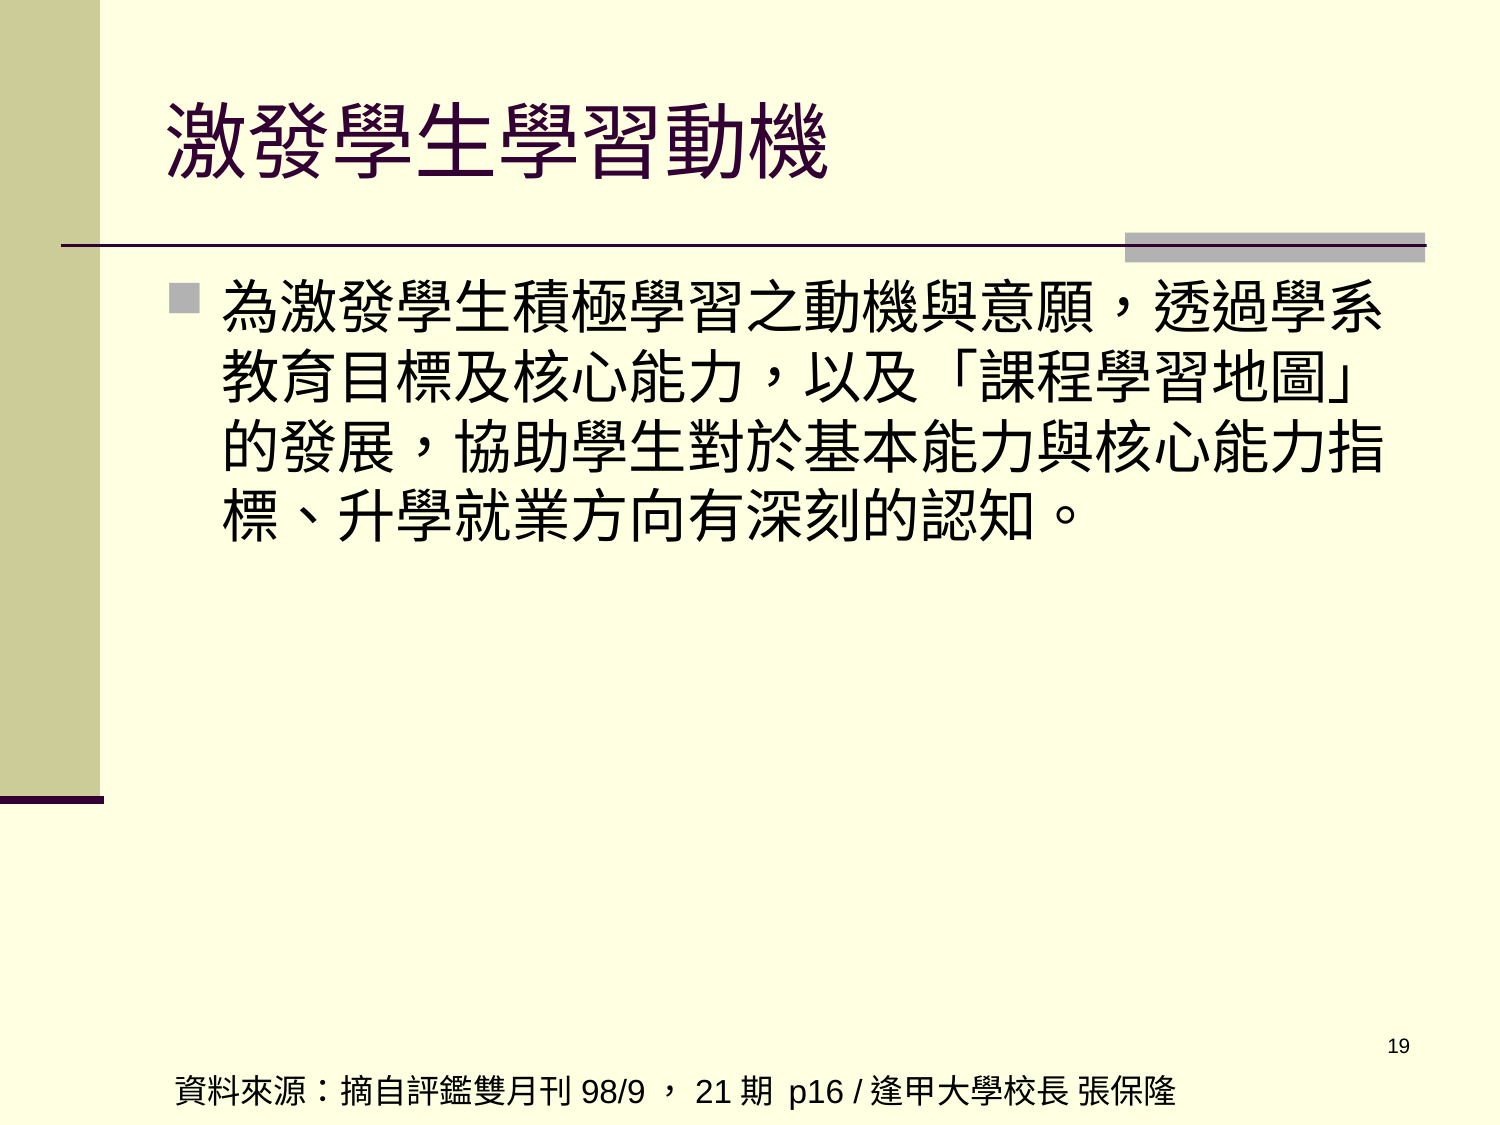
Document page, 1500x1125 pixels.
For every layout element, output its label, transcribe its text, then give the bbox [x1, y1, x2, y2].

text_box 資料來源：摘自評鑑雙月刊98/9，21期 p16 /逢甲大學校長 張保隆 [159, 1062, 1211, 1118]
title 激發學生學習動機 [150, 45, 1426, 234]
list 為激發學生積極學習之動機與意願，透過學系教育目標及核心能力，以及「課程學習地圖」的發展，協助學生對於基本能力與核心能力指標、升學就業方向有深刻的認知。 [150, 262, 1426, 1006]
